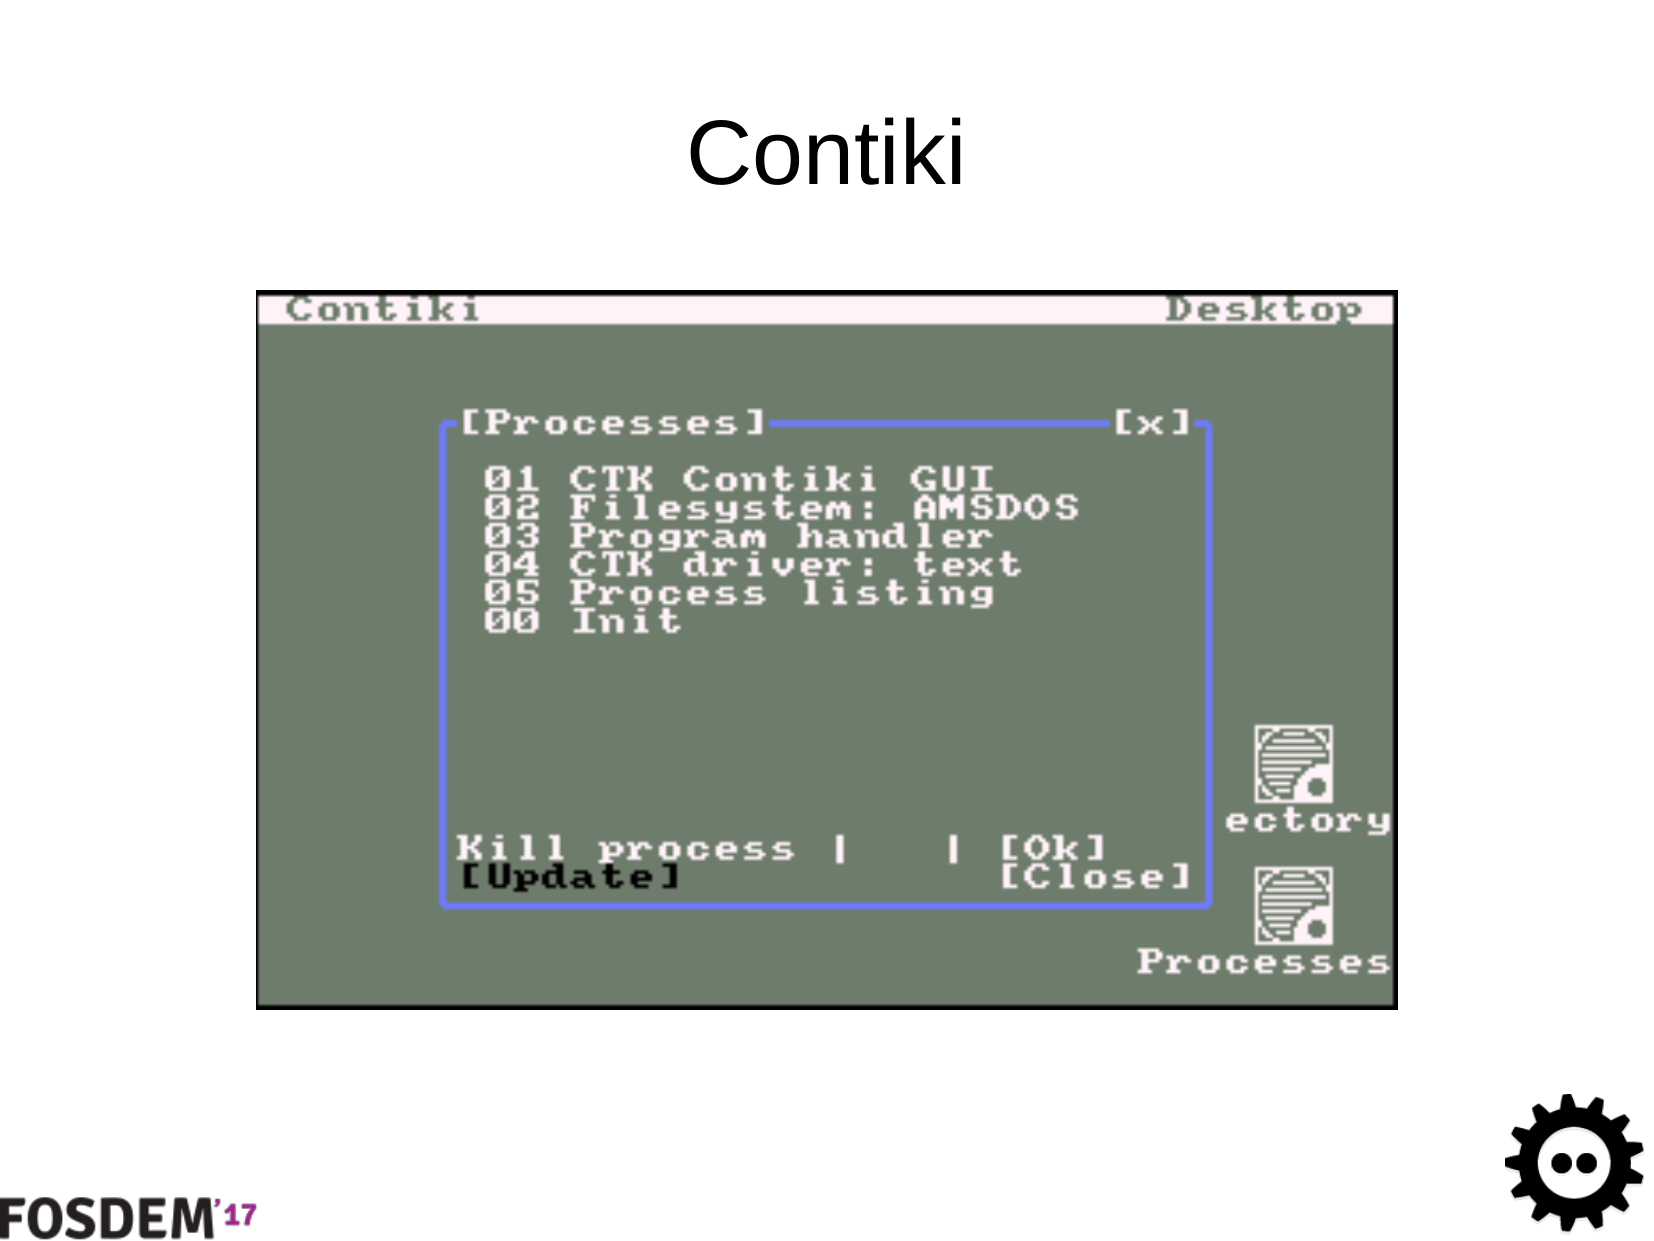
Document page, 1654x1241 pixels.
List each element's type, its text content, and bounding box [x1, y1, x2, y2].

title Contiki [82, 49, 1571, 257]
picture [0, 1196, 258, 1241]
picture [256, 290, 1398, 1010]
picture [1505, 1094, 1648, 1235]
